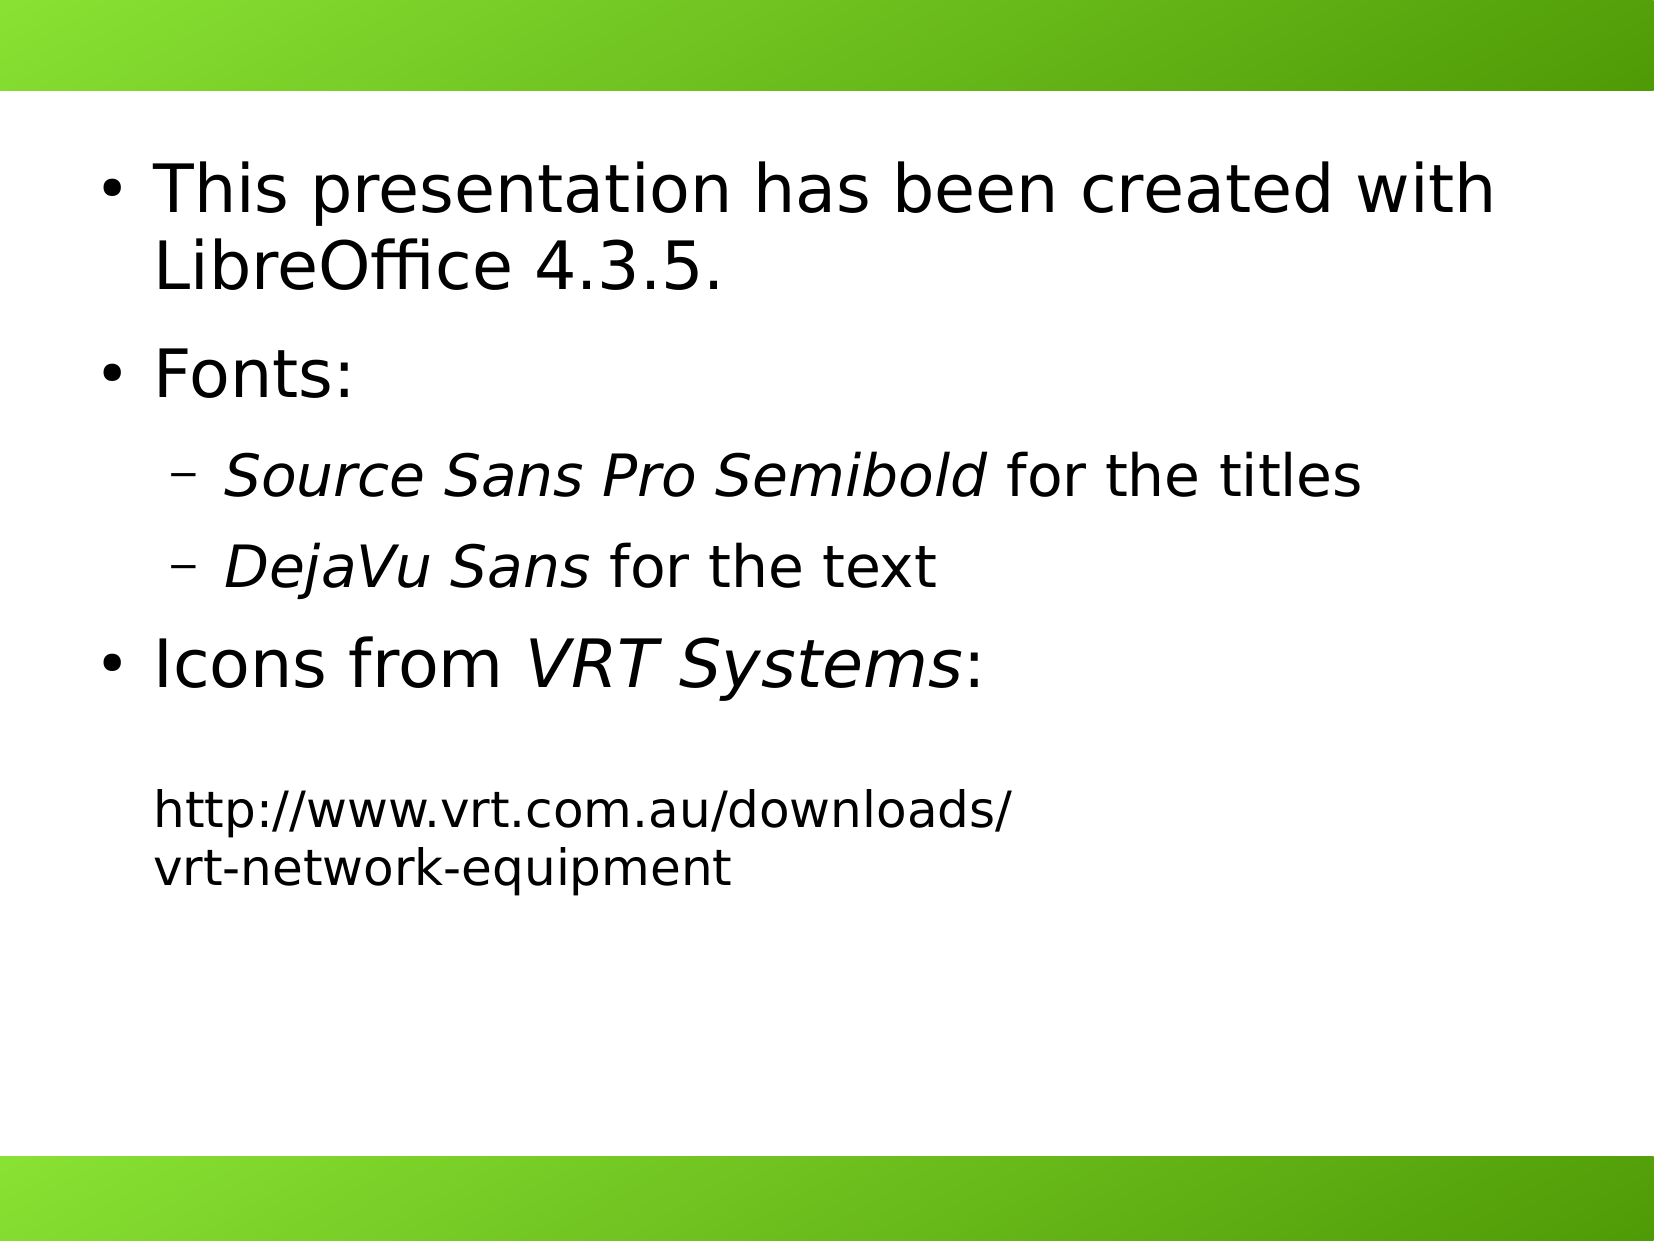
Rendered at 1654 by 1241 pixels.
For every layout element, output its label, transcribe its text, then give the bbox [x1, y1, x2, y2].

list This presentation has been created with LibreOffice 4.3.5. Fonts: Source Sans Pro Semibold for the titles DejaVu Sans for the text Icons from VRT Systems: http://www.vrt.com.au/downloads/ vrt-network-equipment [82, 150, 1571, 1010]
